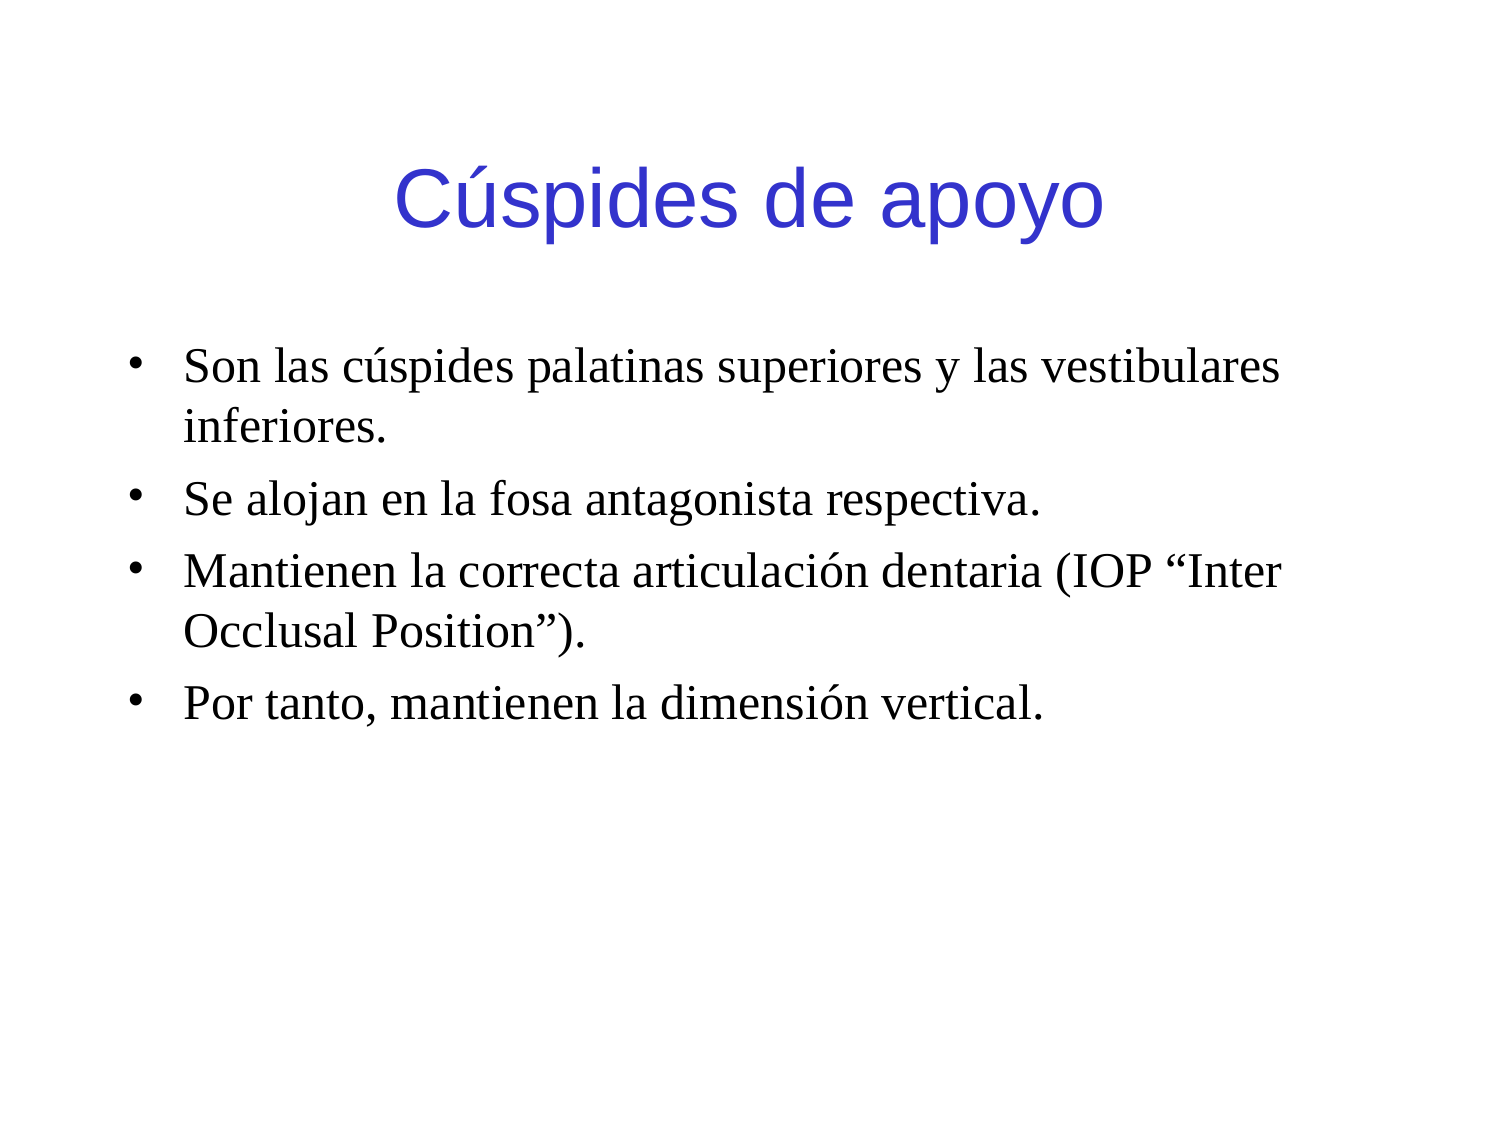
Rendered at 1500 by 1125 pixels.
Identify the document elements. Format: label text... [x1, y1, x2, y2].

list Son las cúspides palatinas superiores y las vestibulares inferiores. Se alojan en la fosa antagonista respectiva. Mantienen la correcta articulación dentaria (IOP “Inter Occlusal Position”). Por tanto, mantienen la dimensión vertical. [112, 324, 1388, 1068]
title Cúspides de apoyo [112, 68, 1388, 319]
